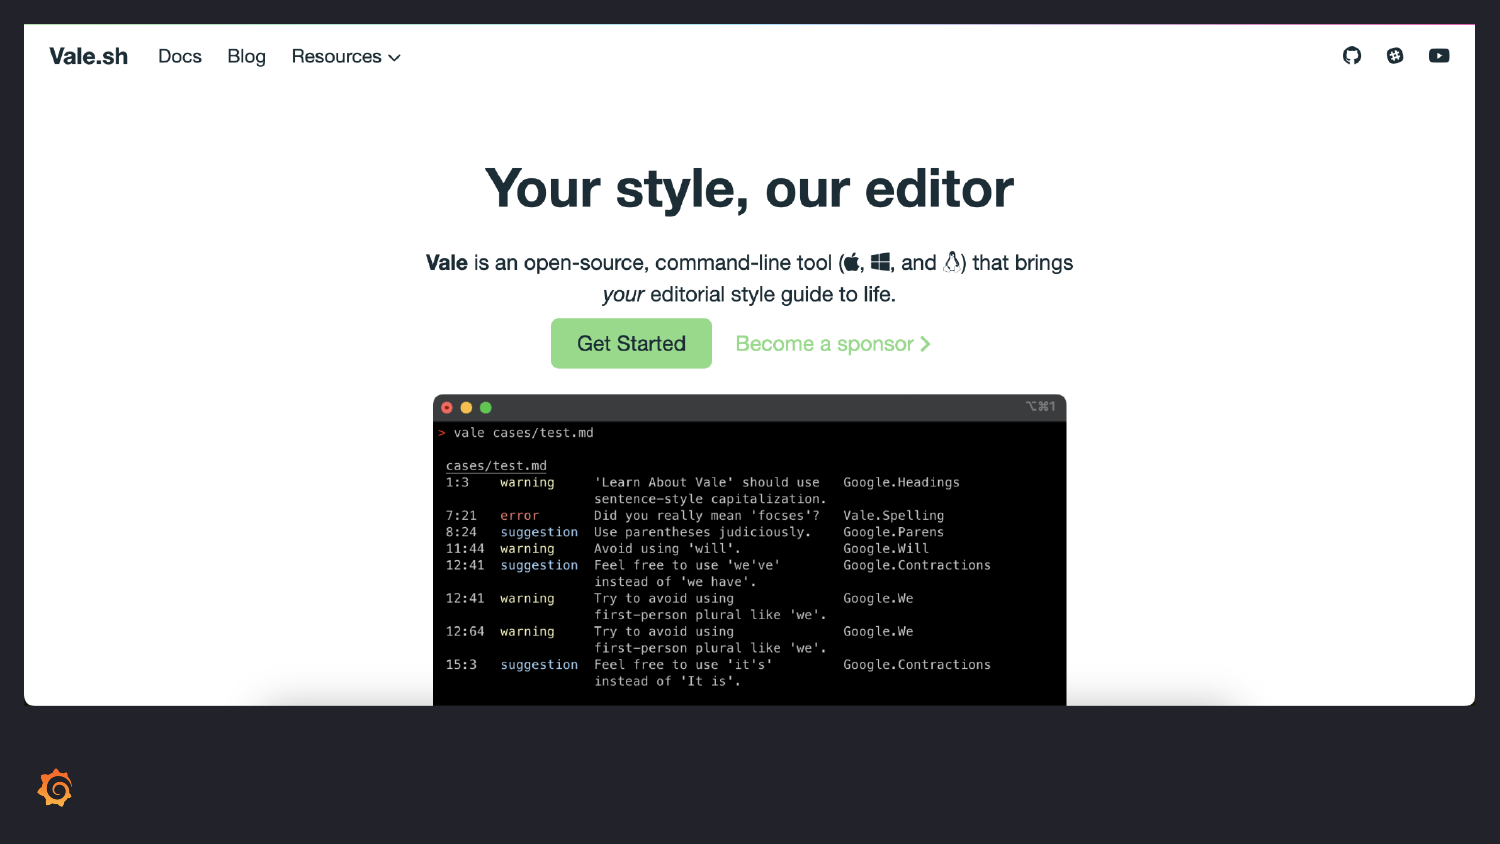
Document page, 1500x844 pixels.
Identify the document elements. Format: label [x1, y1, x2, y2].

picture [37, 768, 72, 807]
picture [24, 24, 1475, 707]
